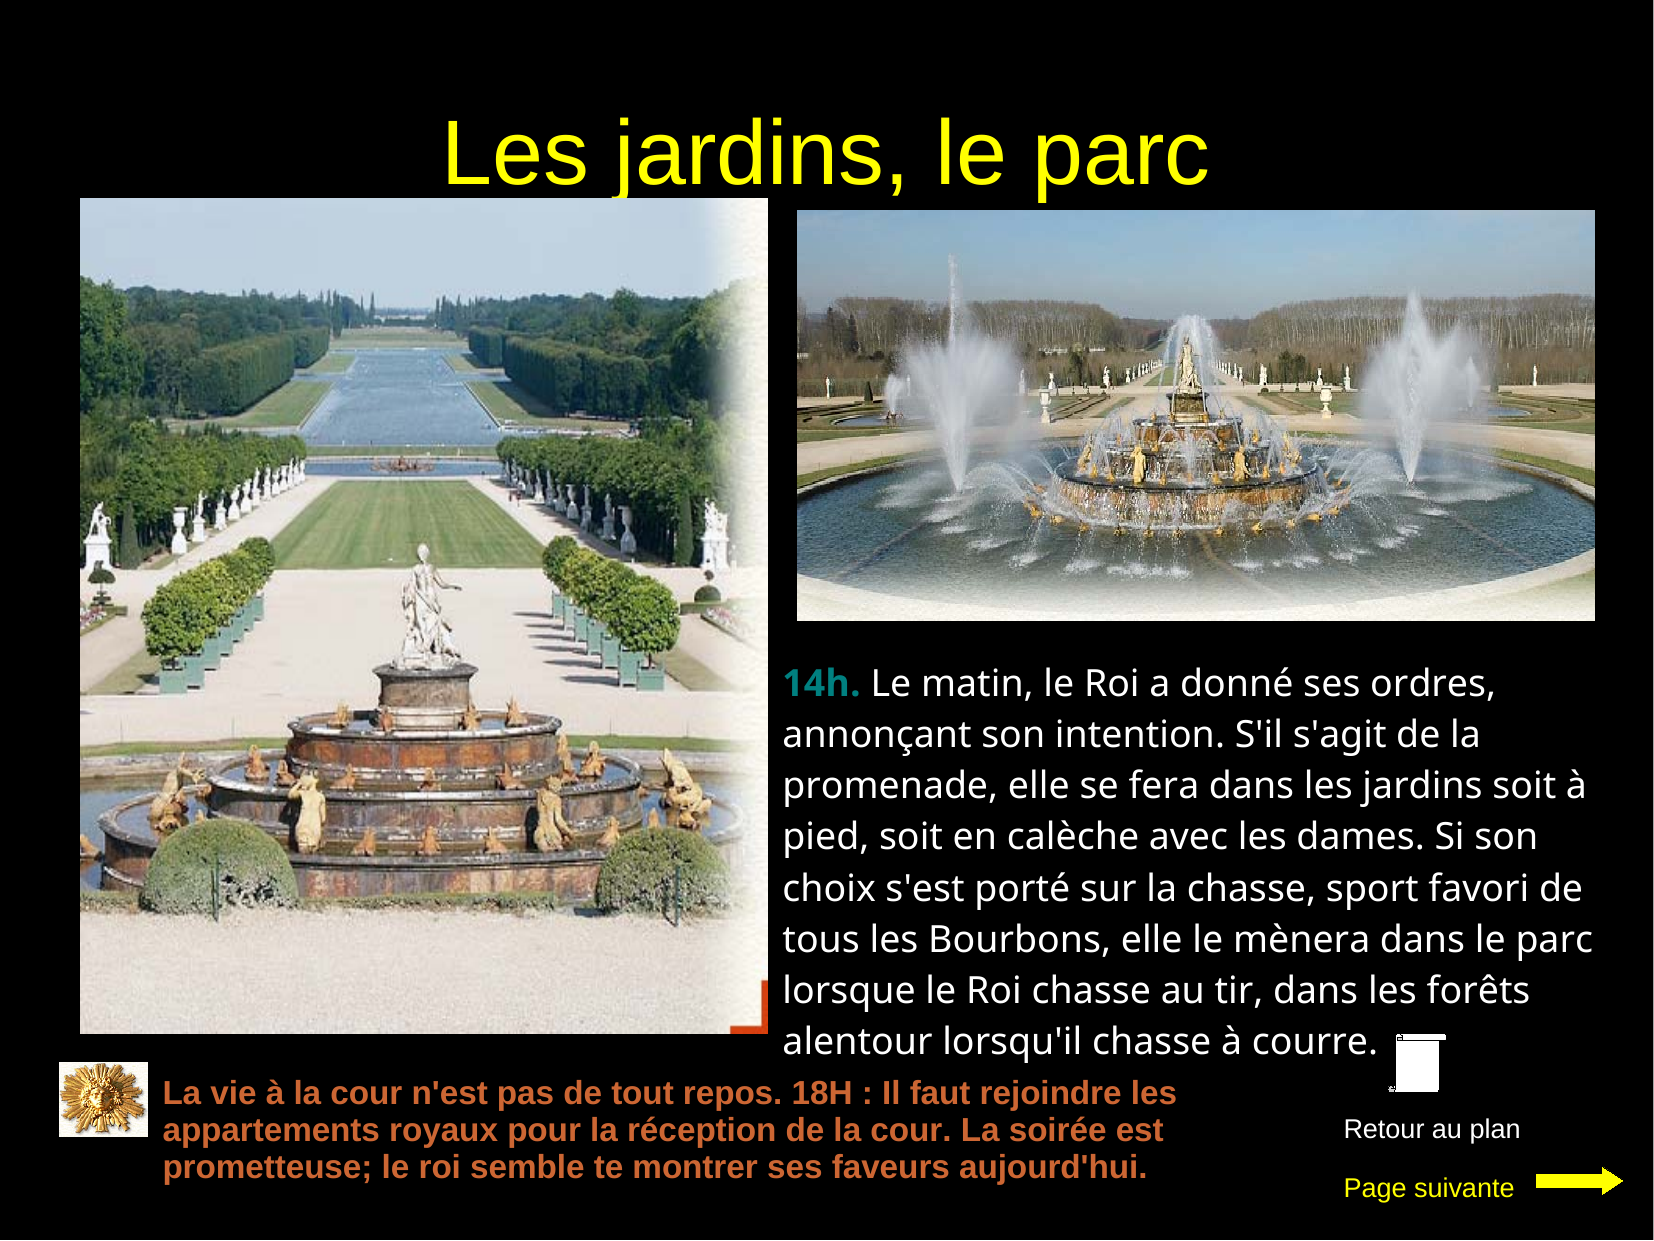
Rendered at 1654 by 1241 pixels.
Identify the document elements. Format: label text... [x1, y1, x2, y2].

text_box La vie à la cour n'est pas de tout repos. 18H : Il faut rejoindre les appartements royaux pour la réception de la cour. La soirée est prometteuse; le roi semble te montrer ses faveurs aujourd'hui. [147, 1067, 1211, 1197]
text_box Page suivante [1328, 1165, 1536, 1211]
picture [80, 198, 768, 1034]
text_box [1536, 1165, 1625, 1196]
text_box Retour au plan [1328, 1106, 1625, 1152]
text_box [1387, 1033, 1447, 1093]
title Les jardins, le parc [82, 49, 1571, 257]
picture [59, 1062, 148, 1137]
text_box 14h. Le matin, le Roi a donné ses ordres, annonçant son intention. S'il s'agit de la promenade, elle se fera dans les jardins soit à pied, soit en calèche avec les dames. Si son choix s'est porté sur la chasse, sport favori de tous les Bourbons, elle le mènera dans le parc lorsque le Roi chasse au tir, dans les forêts alentour lorsqu'il chasse à courre. [767, 649, 1625, 1085]
picture [797, 210, 1595, 621]
